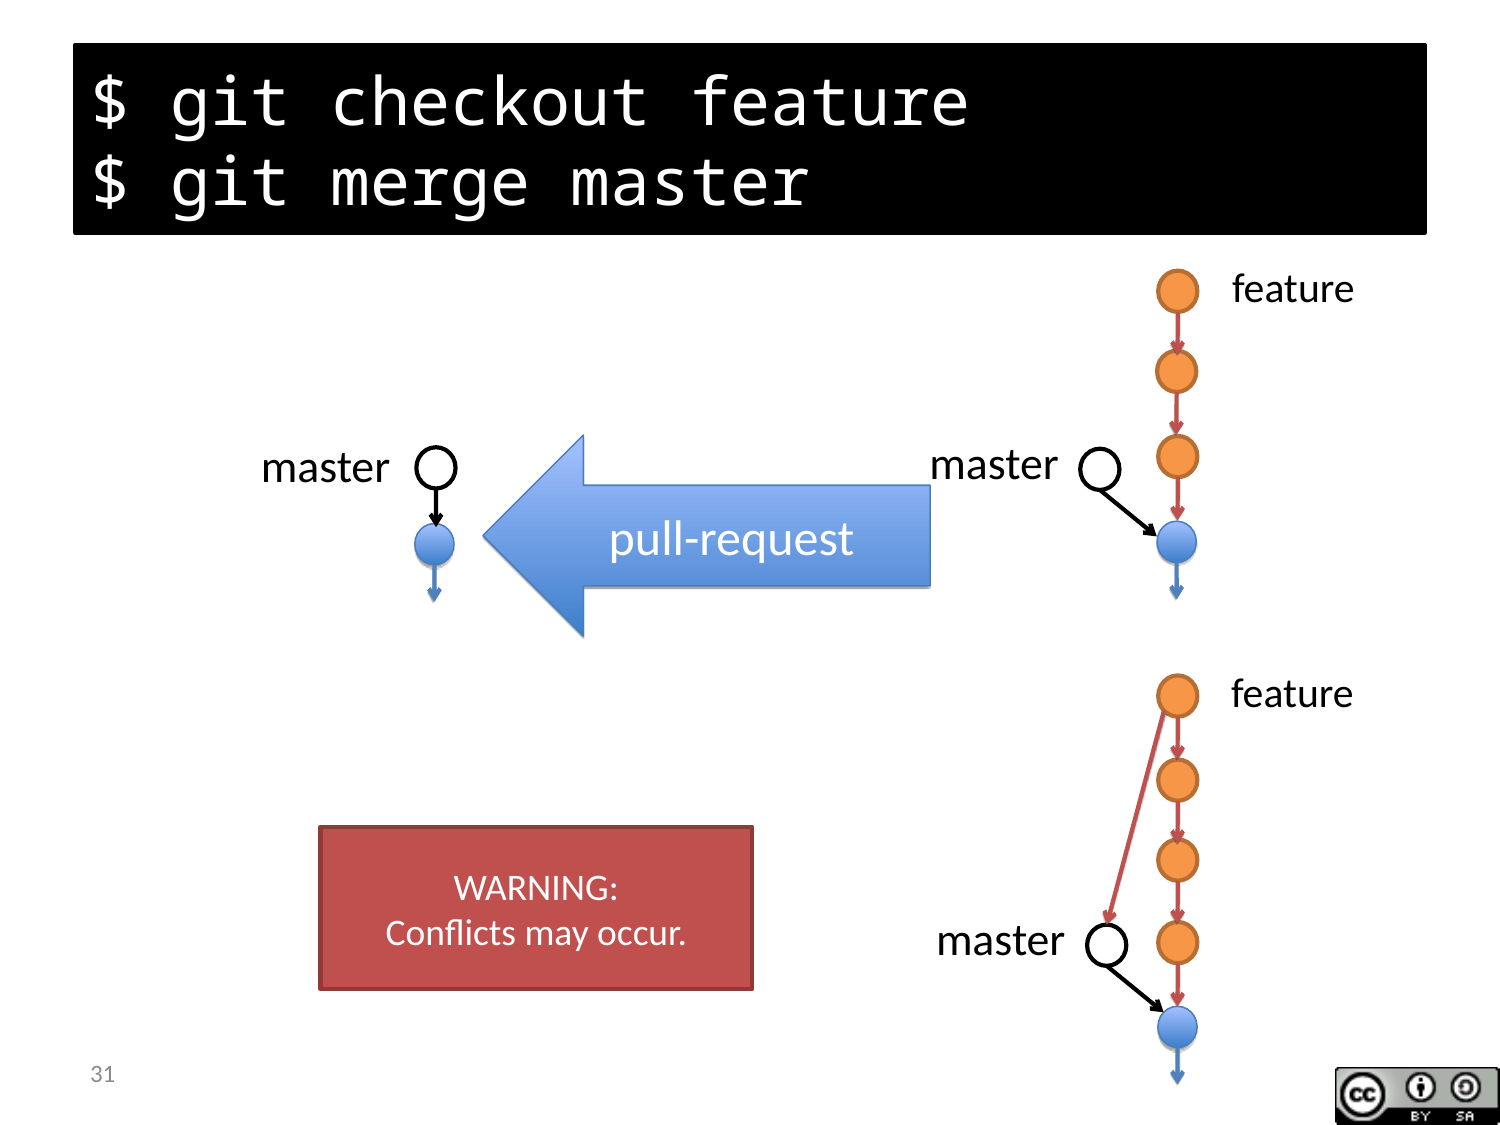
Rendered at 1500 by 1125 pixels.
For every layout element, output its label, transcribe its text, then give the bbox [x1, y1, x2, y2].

picture [1335, 1067, 1500, 1125]
text_box master [229, 429, 422, 499]
text_box feature [1196, 658, 1389, 724]
text_box WARNING: Conflicts may occur. [320, 826, 753, 990]
text_box feature [1197, 253, 1390, 319]
text_box [1158, 435, 1198, 477]
text_box [1158, 675, 1198, 717]
title $ git checkout feature $ git merge master [75, 45, 1425, 233]
text_box pull-request [482, 435, 931, 637]
text_box [1158, 922, 1198, 963]
text_box [414, 447, 456, 565]
text_box master [897, 426, 1091, 497]
text_box [1157, 351, 1197, 392]
text_box [1158, 759, 1198, 801]
text_box master [904, 902, 1097, 973]
text_box [1158, 840, 1198, 881]
text_box [1158, 270, 1198, 312]
text_box [1080, 448, 1197, 563]
slide_number <number> [75, 1042, 425, 1103]
text_box [1087, 924, 1198, 1048]
